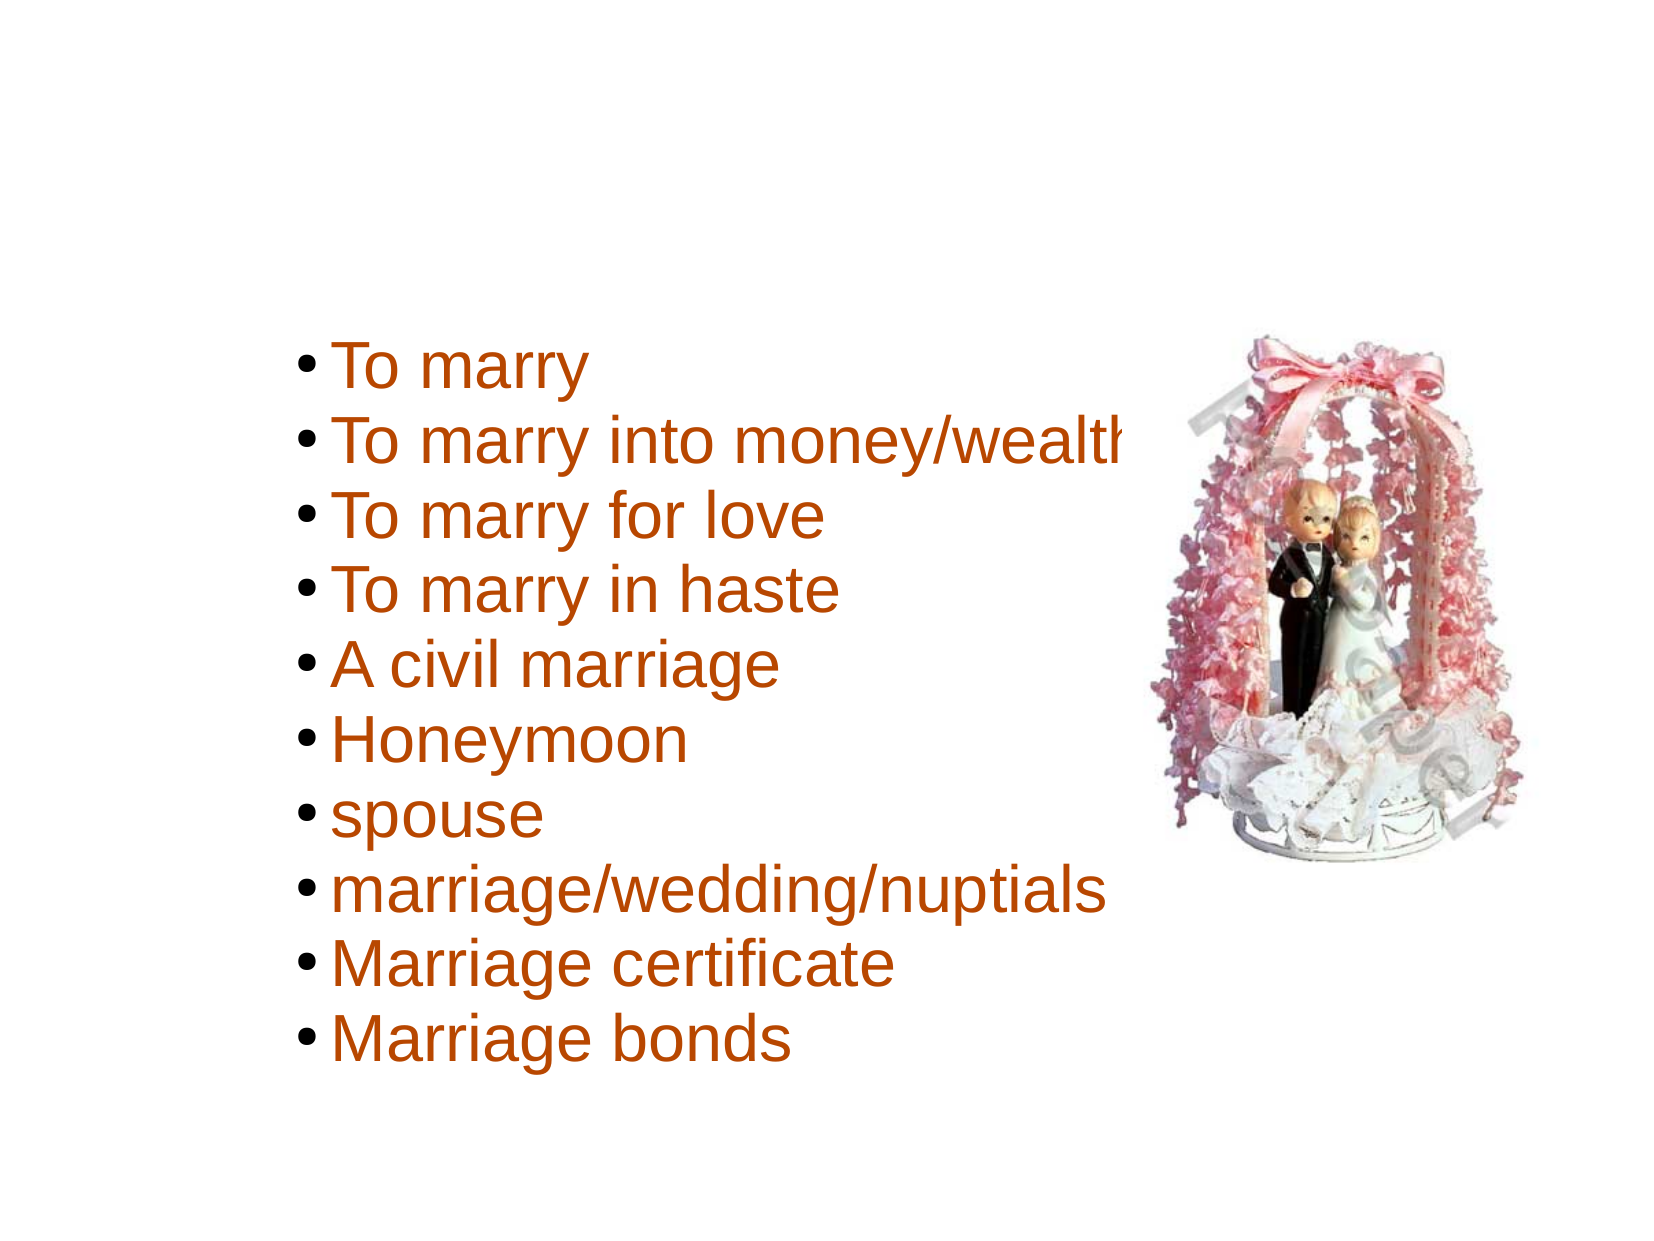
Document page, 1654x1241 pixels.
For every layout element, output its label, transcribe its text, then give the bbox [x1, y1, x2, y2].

picture [1122, 295, 1565, 916]
subtitle To marry To marry into money/wealth To marry for love To marry in haste A civil marriage Honeymoon spouse marriage/wedding/nuptials Marriage certificate Marriage bonds [295, 318, 1534, 1086]
